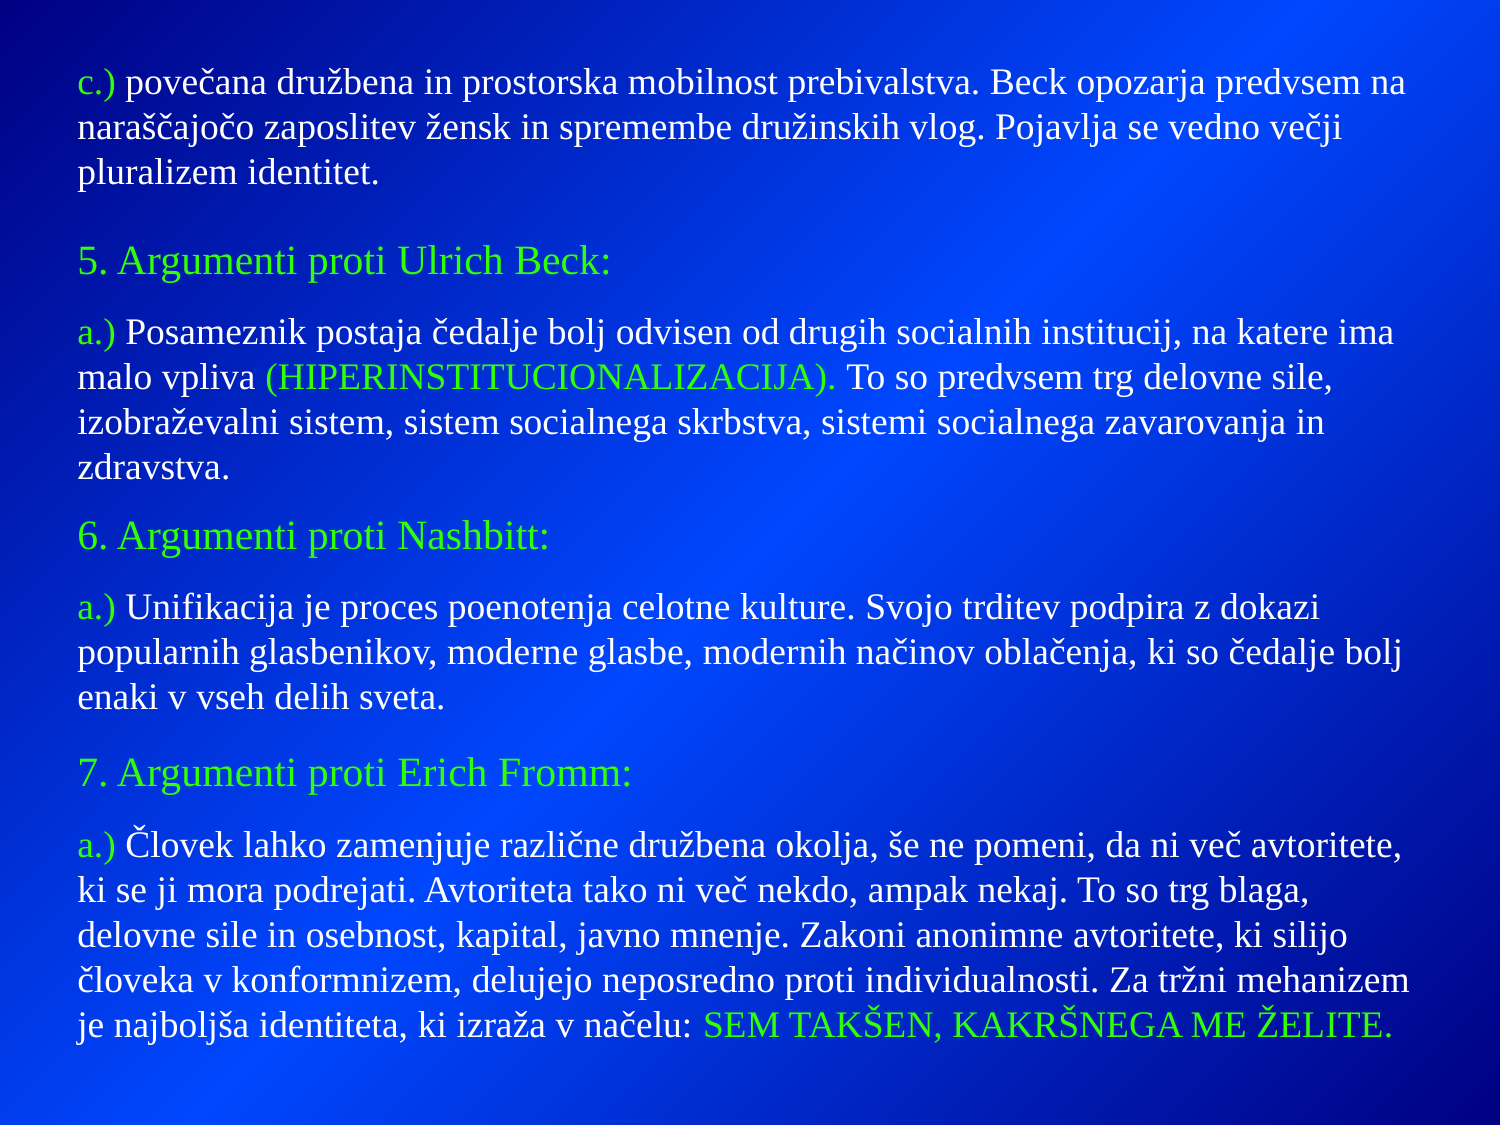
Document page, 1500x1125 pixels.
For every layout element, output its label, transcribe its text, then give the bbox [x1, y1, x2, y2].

text_box c.) povečana družbena in prostorska mobilnost prebivalstva. Beck opozarja predvsem na naraščajočo zaposlitev žensk in spremembe družinskih vlog. Pojavlja se vedno večji pluralizem identitet. [62, 49, 1438, 200]
text_box 6. Argumenti proti Nashbitt: [62, 500, 1438, 565]
text_box 5. Argumenti proti Ulrich Beck: [62, 224, 1438, 290]
text_box a.) Človek lahko zamenjuje različne družbena okolja, še ne pomeni, da ni več avtoritete, ki se ji mora podrejati. Avtoriteta tako ni več nekdo, ampak nekaj. To so trg blaga, delovne sile in osebnost, kapital, javno mnenje. Zakoni anonimne avtoritete, ki silijo človeka v konformnizem, delujejo neposredno proti individualnosti. Za tržni mehanizem je najboljša identiteta, ki izraža v načelu: SEM TAKŠEN, KAKRŠNEGA ME ŽELITE. [62, 812, 1438, 1053]
text_box a.) Posameznik postaja čedalje bolj odvisen od drugih socialnih institucij, na katere ima malo vpliva (HIPERINSTITUCIONALIZACIJA). To so predvsem trg delovne sile, izobraževalni sistem, sistem socialnega skrbstva, sistemi socialnega zavarovanja in zdravstva. [62, 299, 1438, 495]
text_box a.) Unifikacija je proces poenotenja celotne kulture. Svojo trditev podpira z dokazi popularnih glasbenikov, moderne glasbe, modernih načinov oblačenja, ki so čedalje bolj enaki v vseh delih sveta. [62, 574, 1438, 725]
text_box 7. Argumenti proti Erich Fromm: [62, 737, 1438, 803]
